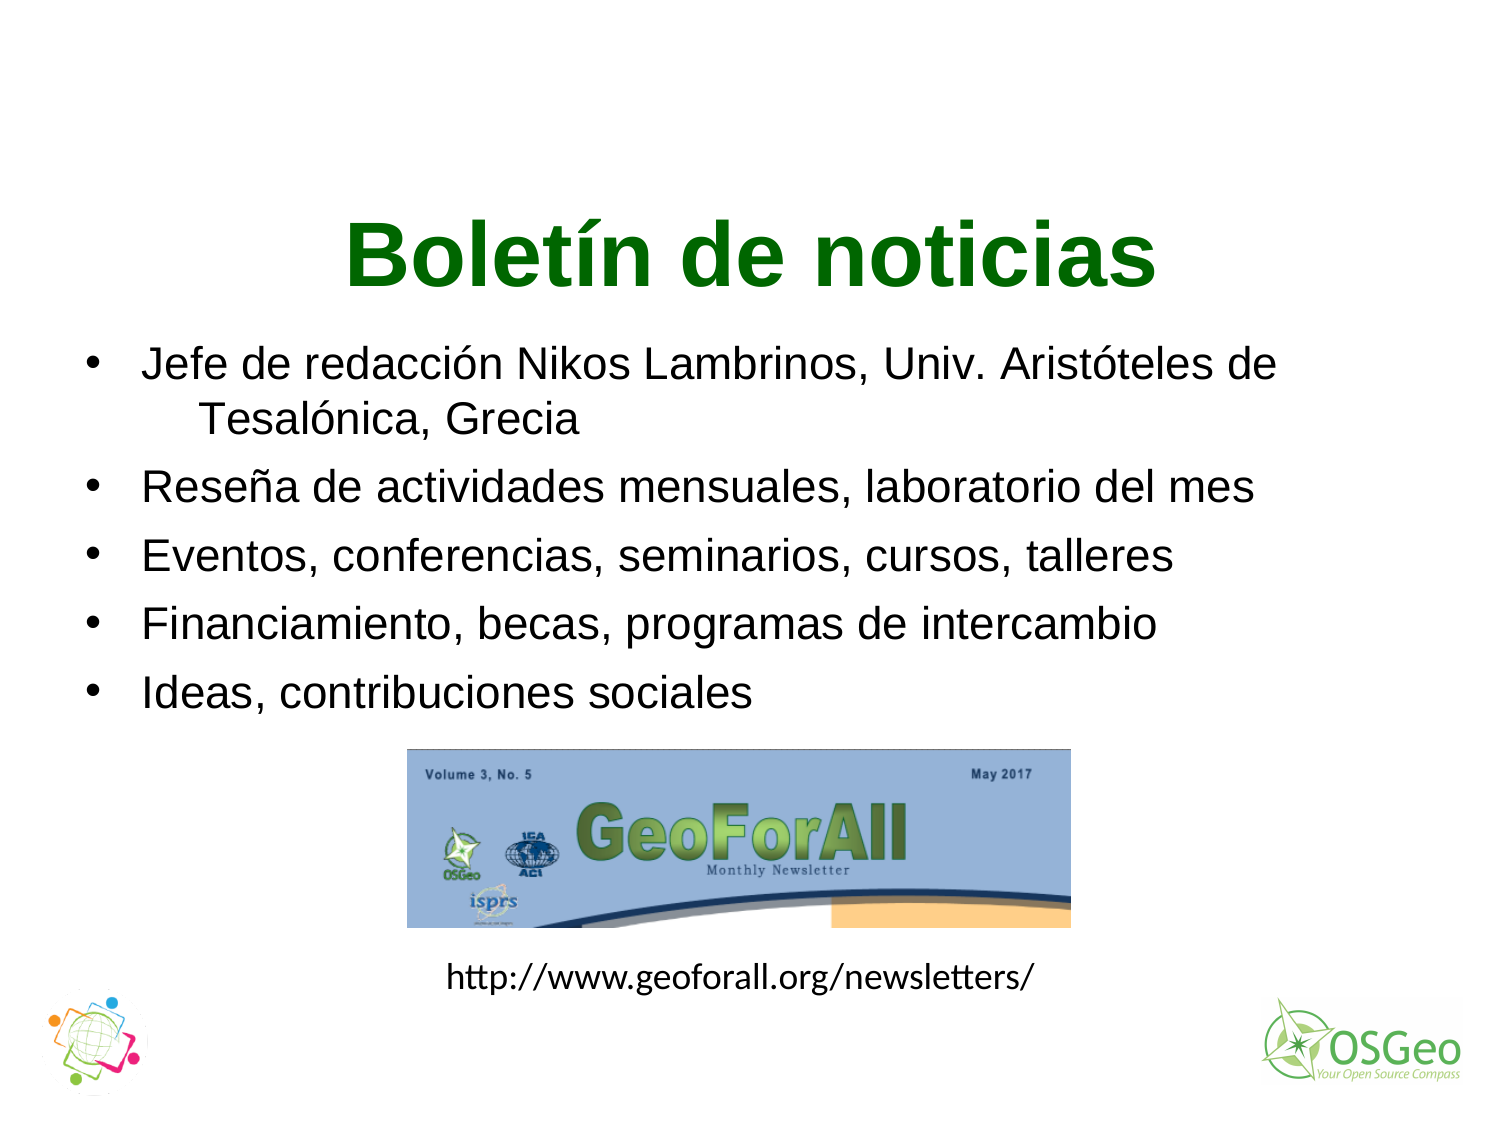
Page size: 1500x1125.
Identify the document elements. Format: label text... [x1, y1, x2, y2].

text_box http://www.geoforall.org/newsletters/ [431, 944, 1052, 1006]
picture [407, 749, 1071, 928]
picture [1261, 997, 1463, 1085]
title Boletín de noticias [76, 166, 1427, 326]
picture [40, 987, 148, 1096]
list Jefe de redacción Nikos Lambrinos, Univ. Aristóteles de Tesalónica, Grecia Reseña de actividades mensuales, laboratorio del mes Eventos, conferencias, seminarios, cursos, talleres Financiamiento, becas, programas de intercambio Ideas, contribuciones sociales [70, 326, 1459, 726]
